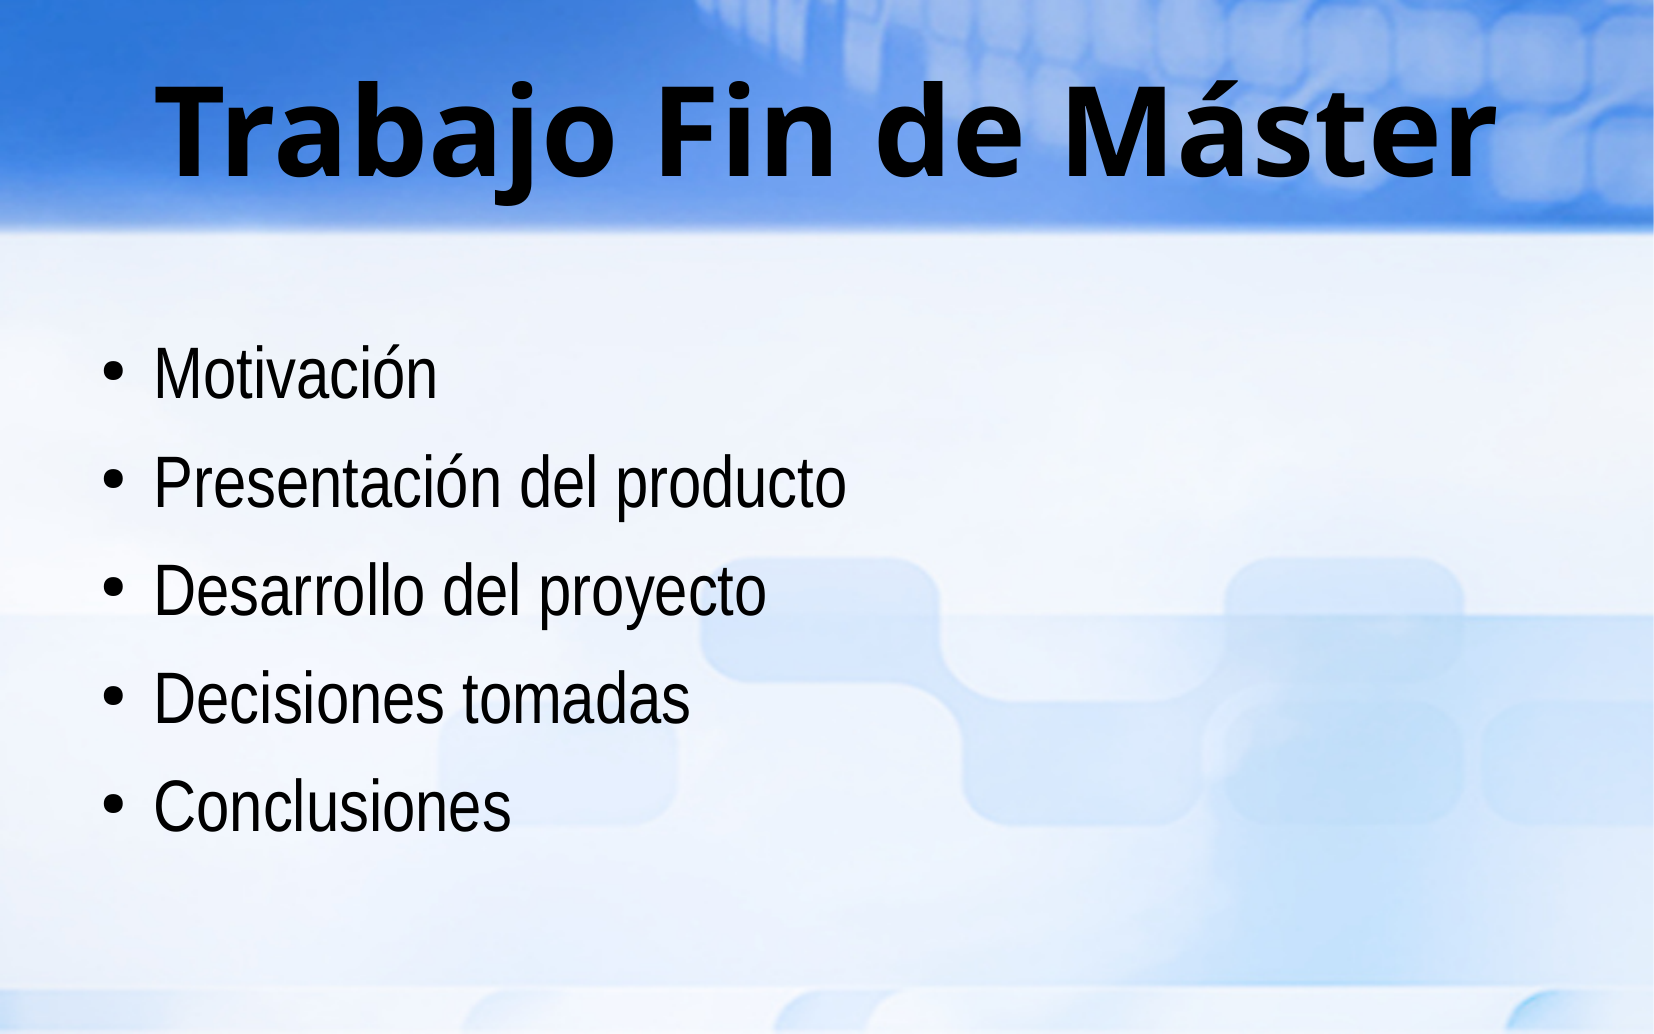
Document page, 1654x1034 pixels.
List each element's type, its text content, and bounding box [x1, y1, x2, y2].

list Motivación Presentación del producto Desarrollo del proyecto Decisiones tomadas Conclusiones [82, 330, 1571, 930]
title Trabajo Fin de Máster [82, 41, 1571, 214]
picture [0, 0, 1654, 1034]
